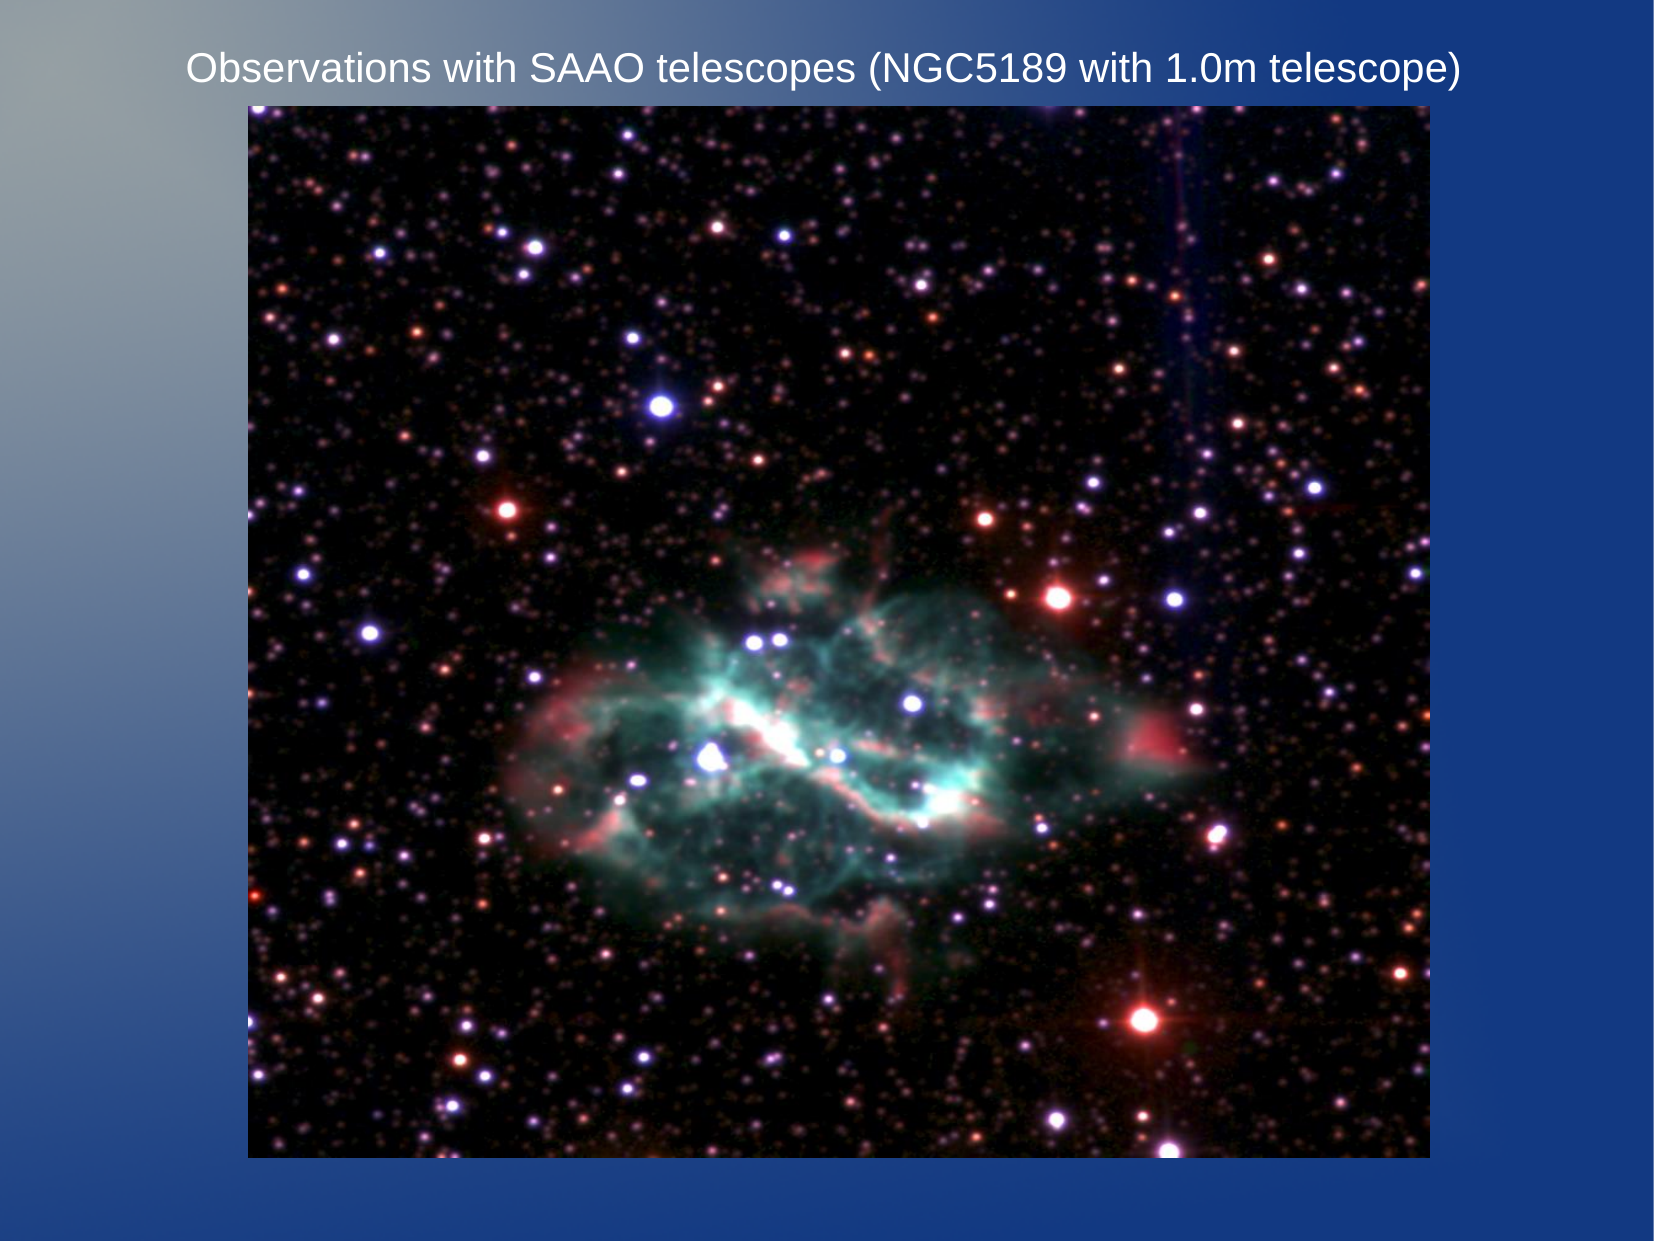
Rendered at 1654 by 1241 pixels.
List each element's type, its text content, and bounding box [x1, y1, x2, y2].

title Observations with SAAO telescopes (NGC5189 with 1.0m telescope) [118, 0, 1531, 172]
picture [0, 0, 1654, 1241]
